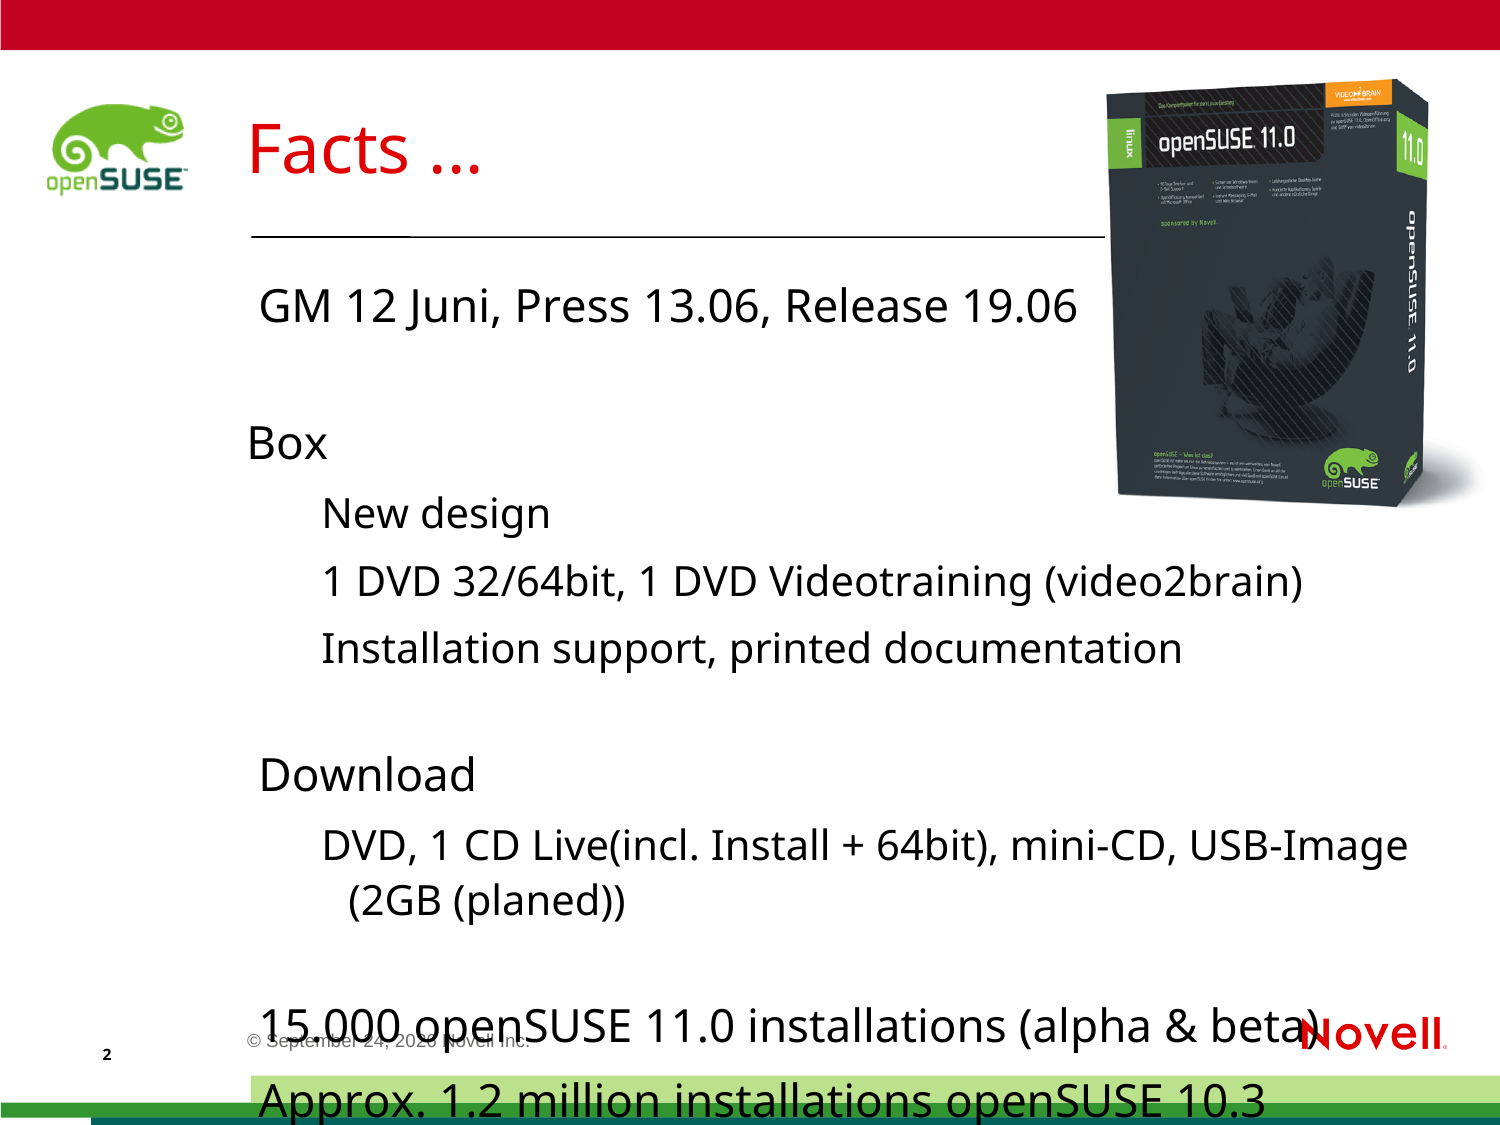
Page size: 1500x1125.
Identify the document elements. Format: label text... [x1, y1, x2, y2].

picture [47, 104, 188, 197]
list GM 12 Juni, Press 13.06, Release 19.06 Box New design 1 DVD 32/64bit, 1 DVD Videotraining (video2brain) Installation support, printed documentation Download DVD, 1 CD Live(incl. Install + 64bit), mini-CD, USB-Image (2GB (planed)) 15.000 openSUSE 11.0 installations (alpha & beta) Approx. 1.2 million installations openSUSE 10.3 [231, 267, 1445, 1004]
picture [1295, 1011, 1453, 1056]
picture [1105, 76, 1500, 513]
title Facts ... [246, 68, 1409, 231]
